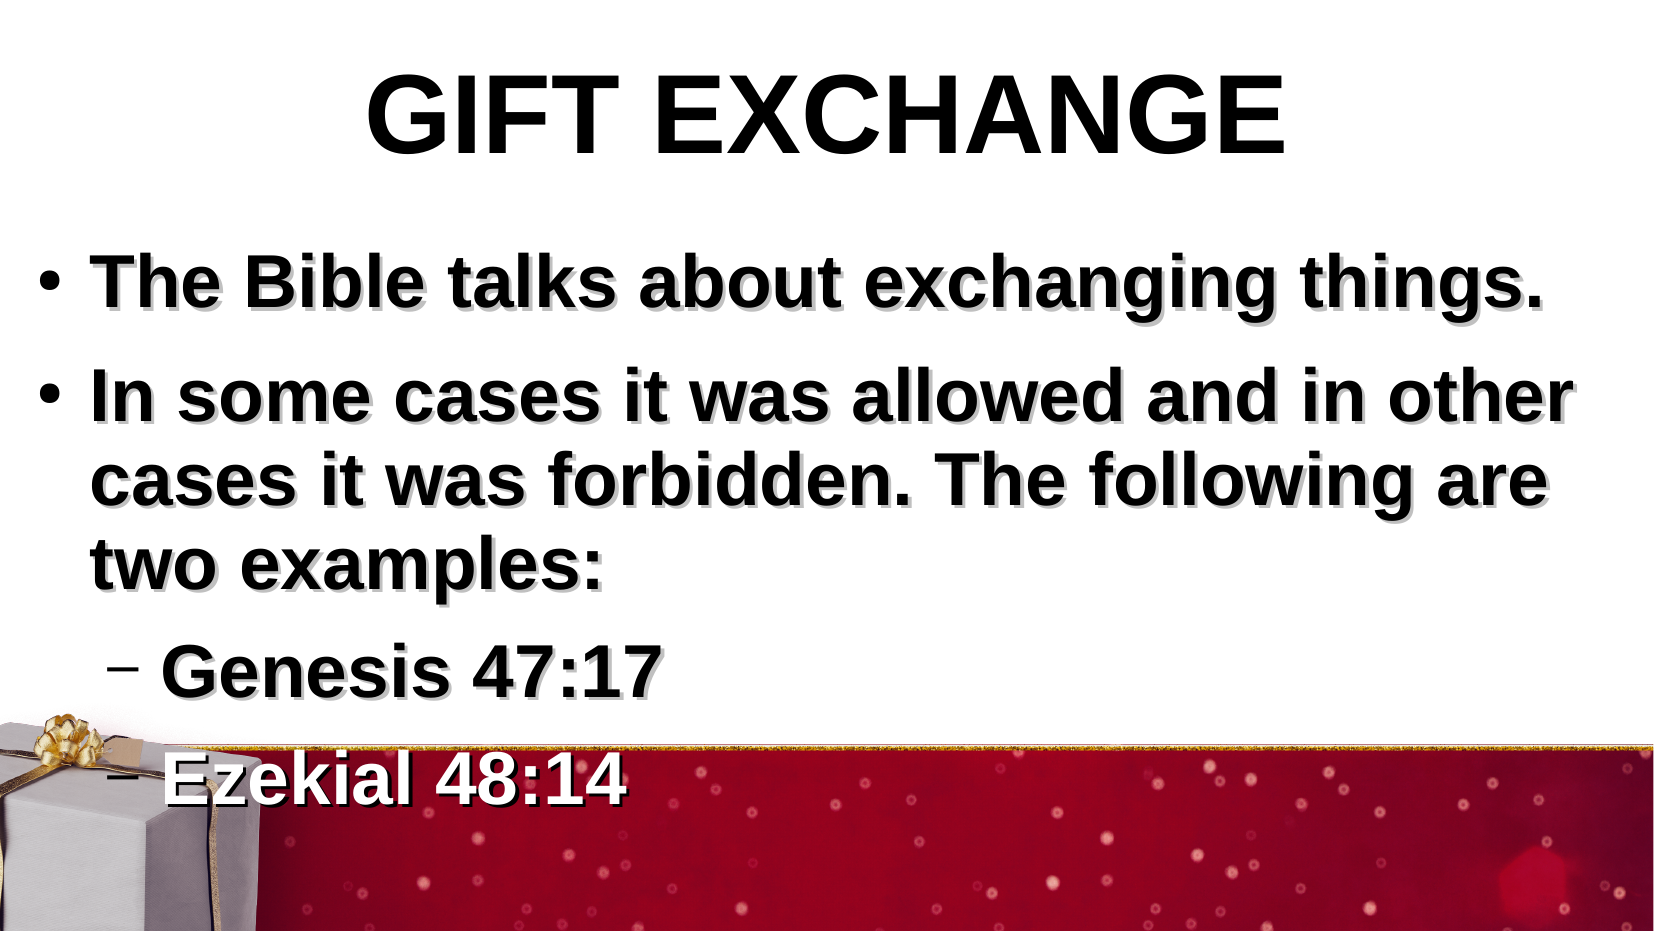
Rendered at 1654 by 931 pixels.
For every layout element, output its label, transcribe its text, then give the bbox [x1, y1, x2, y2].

list The Bible talks about exchanging things. In some cases it was allowed and in other cases it was forbidden. The following are two examples: Genesis 47:17 Ezekial 48:14 [18, 240, 1654, 931]
picture [0, 0, 1654, 931]
title GIFT EXCHANGE [82, 37, 1571, 193]
